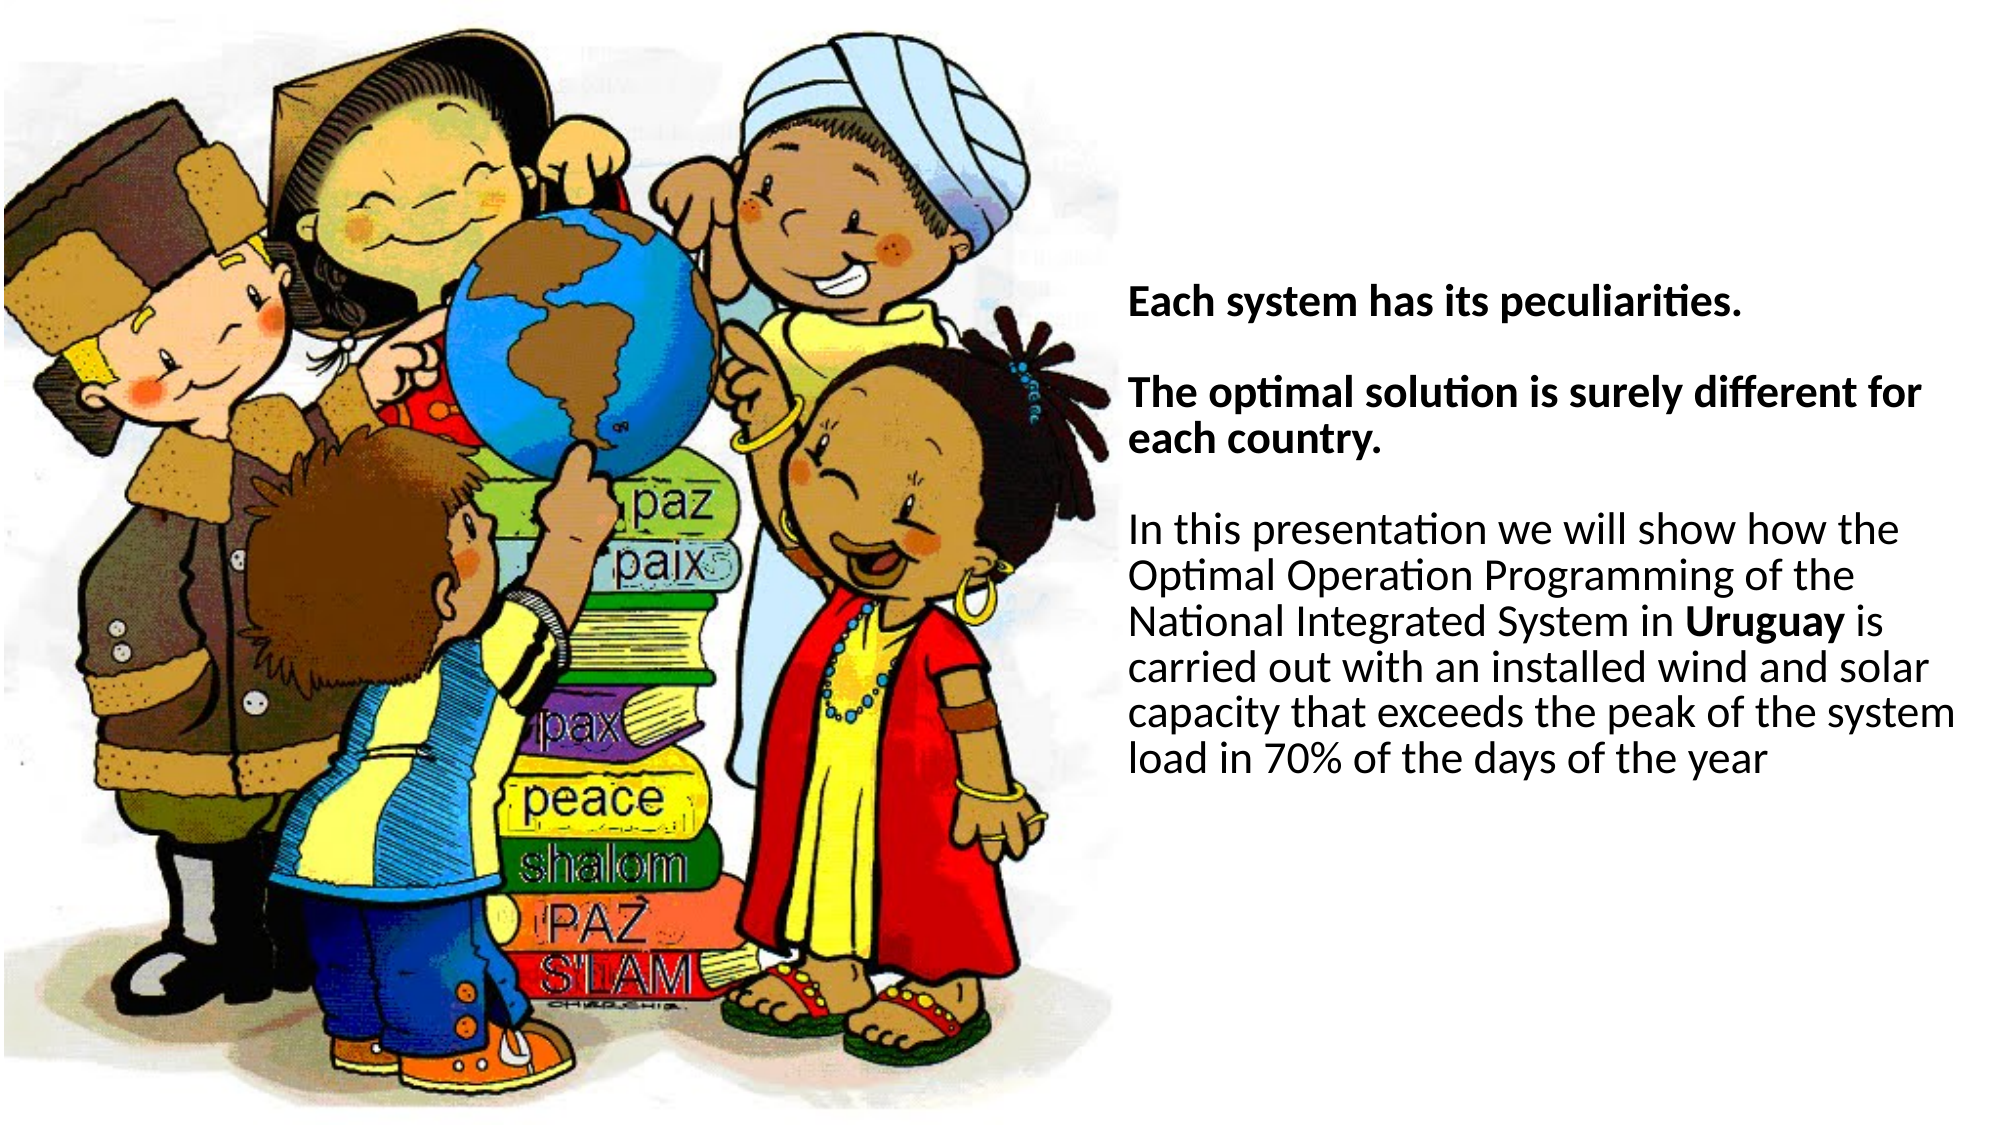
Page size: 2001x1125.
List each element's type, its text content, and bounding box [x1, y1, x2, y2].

title Each system has its peculiarities. The optimal solution is surely different for each country. In this presentation we will show how the Optimal Operation Programming of the National Integrated System in Uruguay is carried out with an installed wind and solar capacity that exceeds the peak of the system load in 70% of the days of the year [1128, 80, 1985, 987]
picture [4, 0, 1123, 1125]
